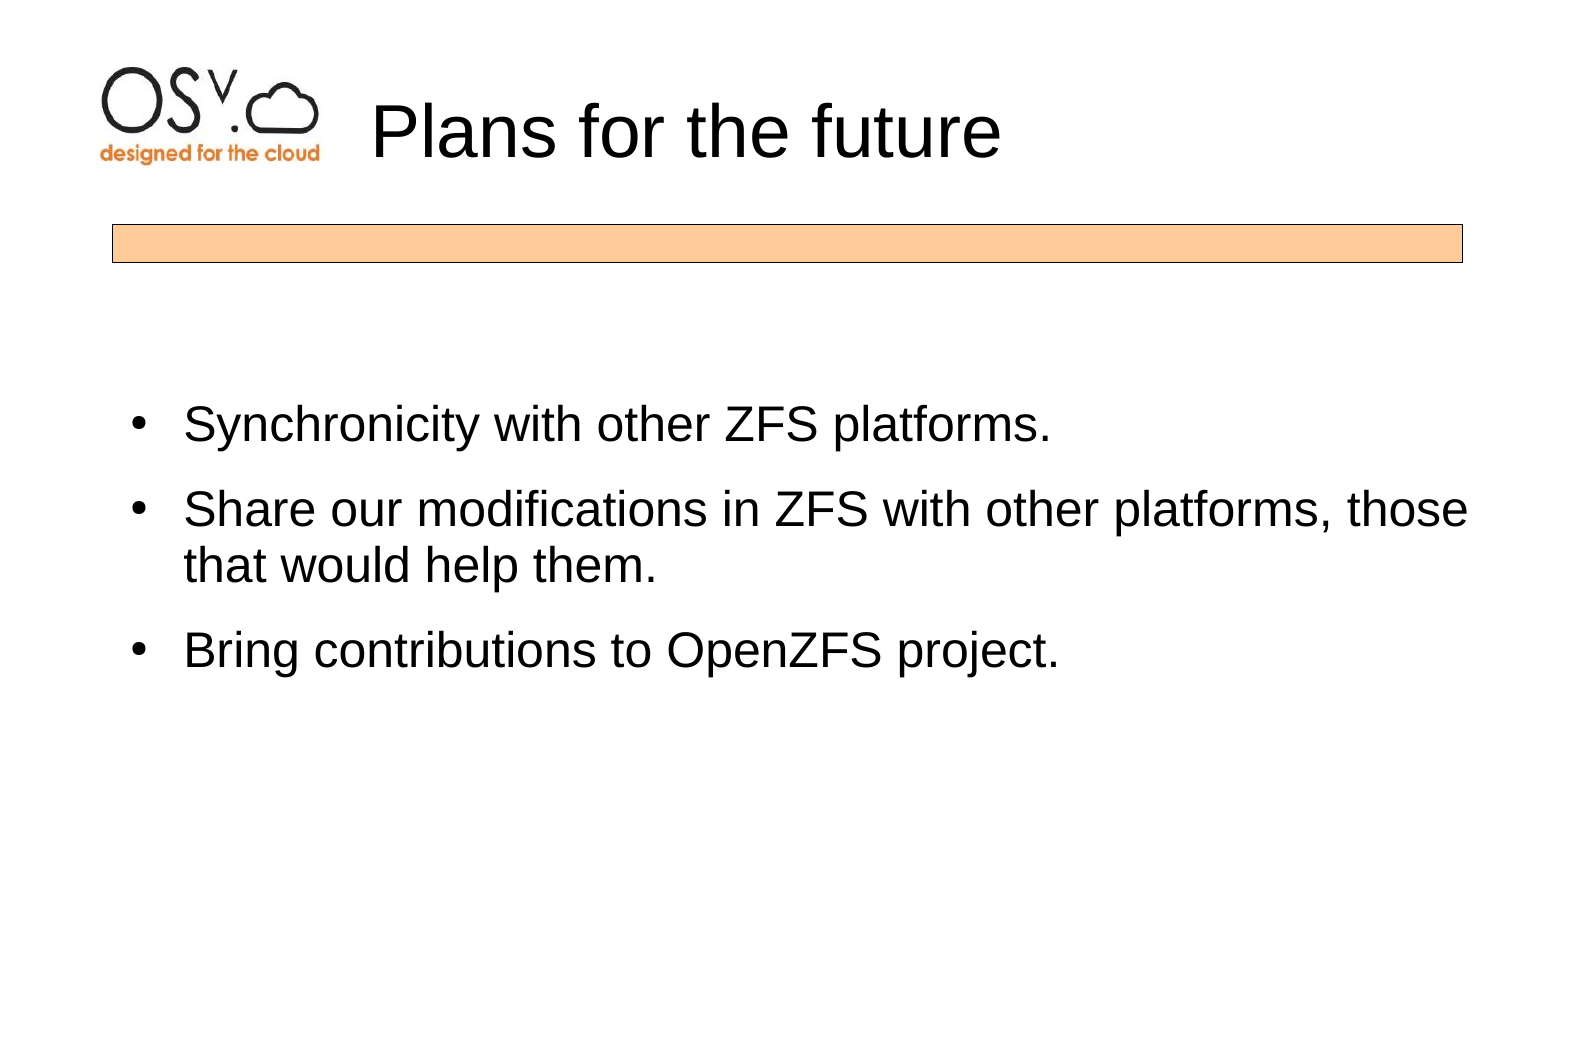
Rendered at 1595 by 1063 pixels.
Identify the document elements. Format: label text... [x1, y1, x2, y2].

title Plans for the future [79, 49, 1515, 213]
picture [83, 37, 338, 186]
list Synchronicity with other ZFS platforms. Share our modifications in ZFS with other platforms, those that would help them. Bring contributions to OpenZFS project. [112, 310, 1548, 1013]
text_box [112, 224, 1463, 263]
